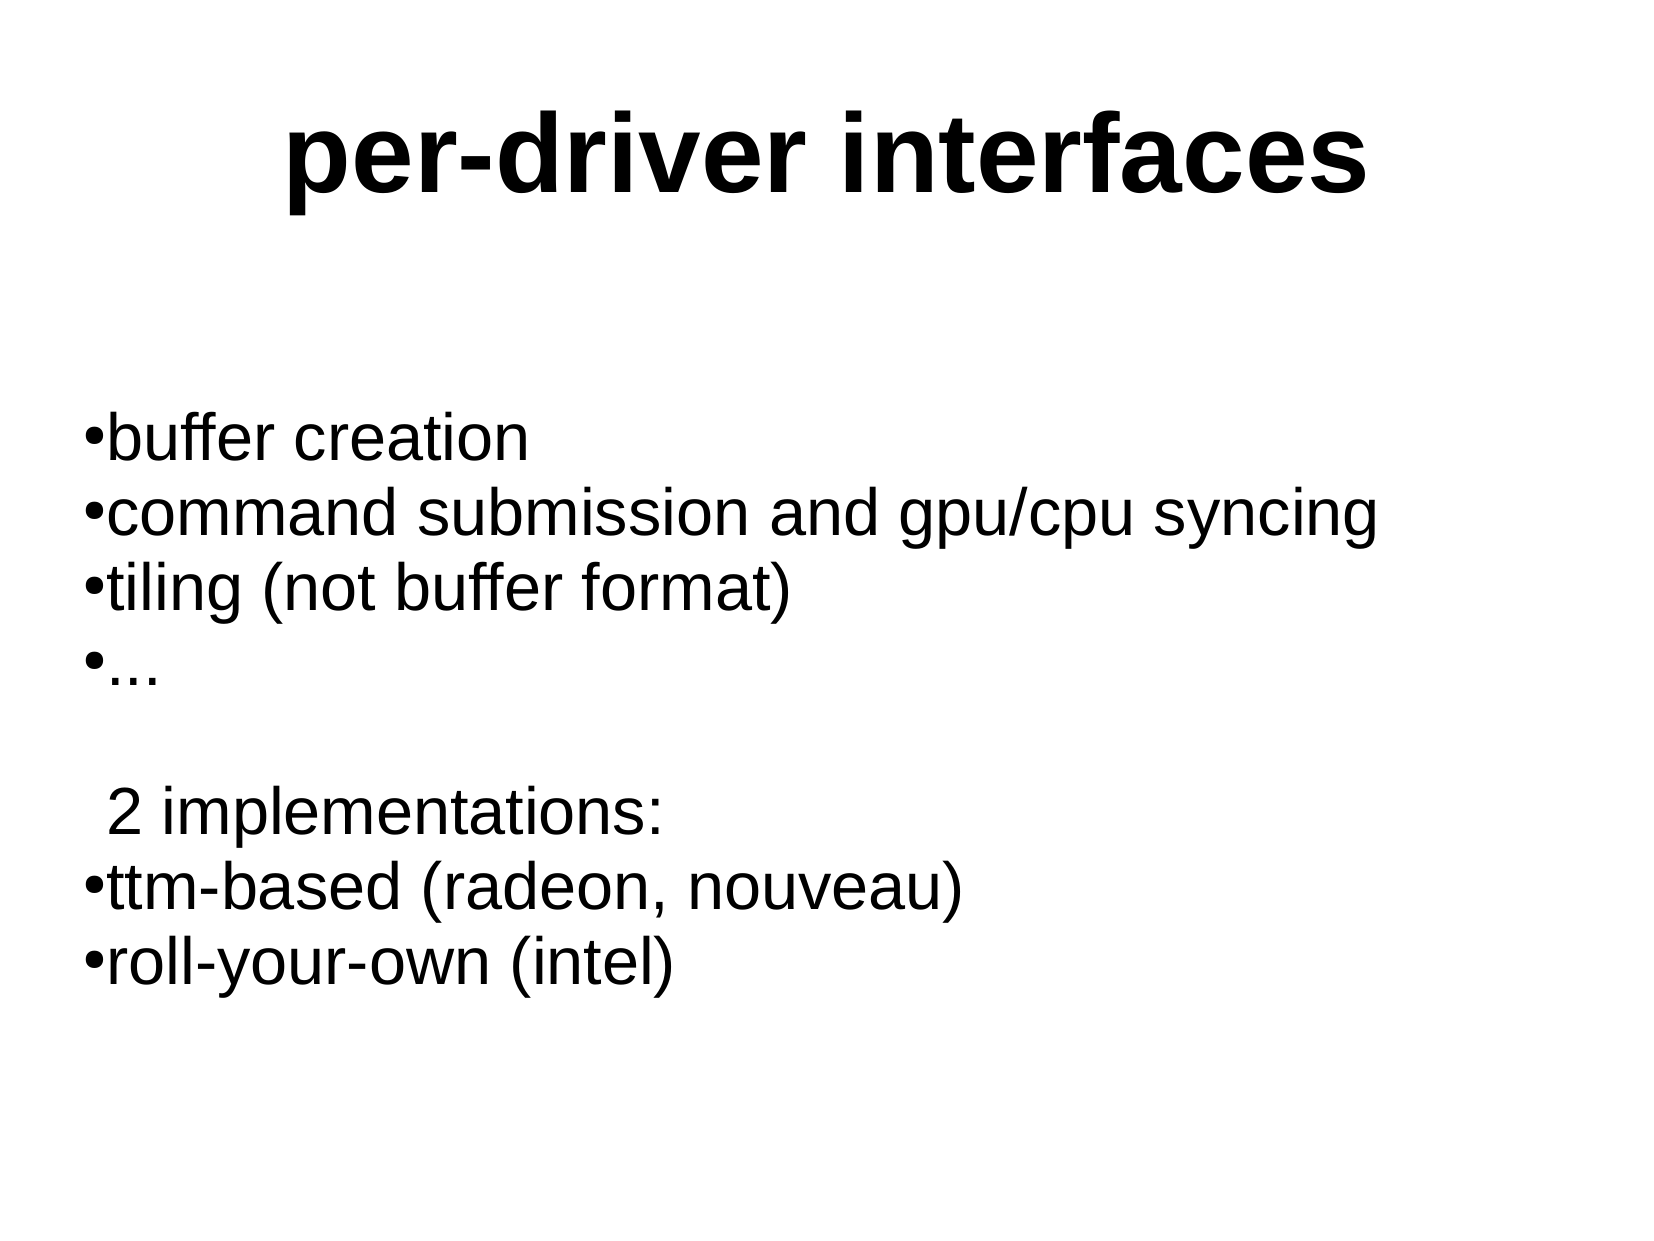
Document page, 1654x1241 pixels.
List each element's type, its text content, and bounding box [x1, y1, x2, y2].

subtitle buffer creation command submission and gpu/cpu syncing tiling (not buffer format) ... 2 implementations: ttm-based (radeon, nouveau) roll-your-own (intel) [82, 290, 1571, 1109]
title per-driver interfaces [82, 49, 1571, 257]
